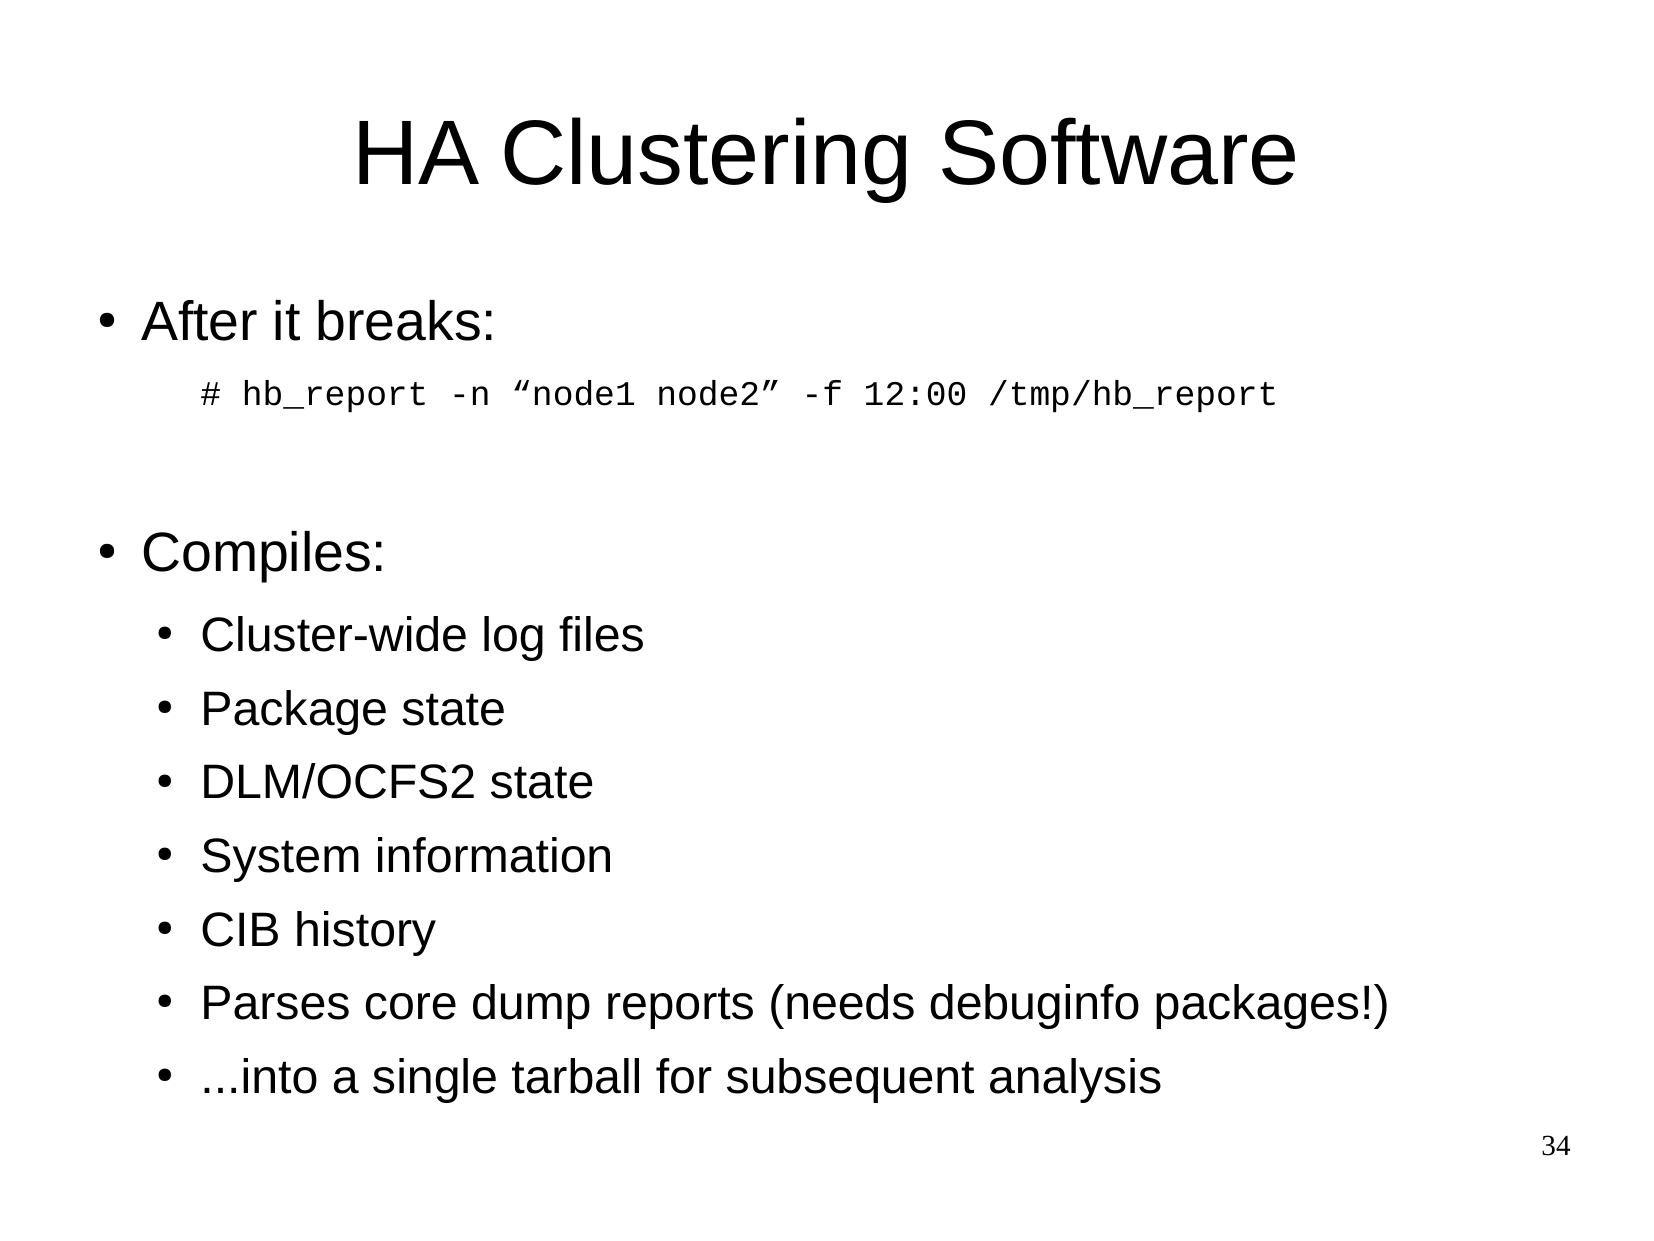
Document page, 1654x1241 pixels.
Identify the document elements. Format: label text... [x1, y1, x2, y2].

list After it breaks: # hb_report -n “node1 node2” -f 12:00 /tmp/hb_report Compiles: Cluster-wide log files Package state DLM/OCFS2 state System information CIB history Parses core dump reports (needs debuginfo packages!) ...into a single tarball for subsequent analysis [82, 290, 1571, 1109]
title HA Clustering Software [82, 49, 1571, 257]
